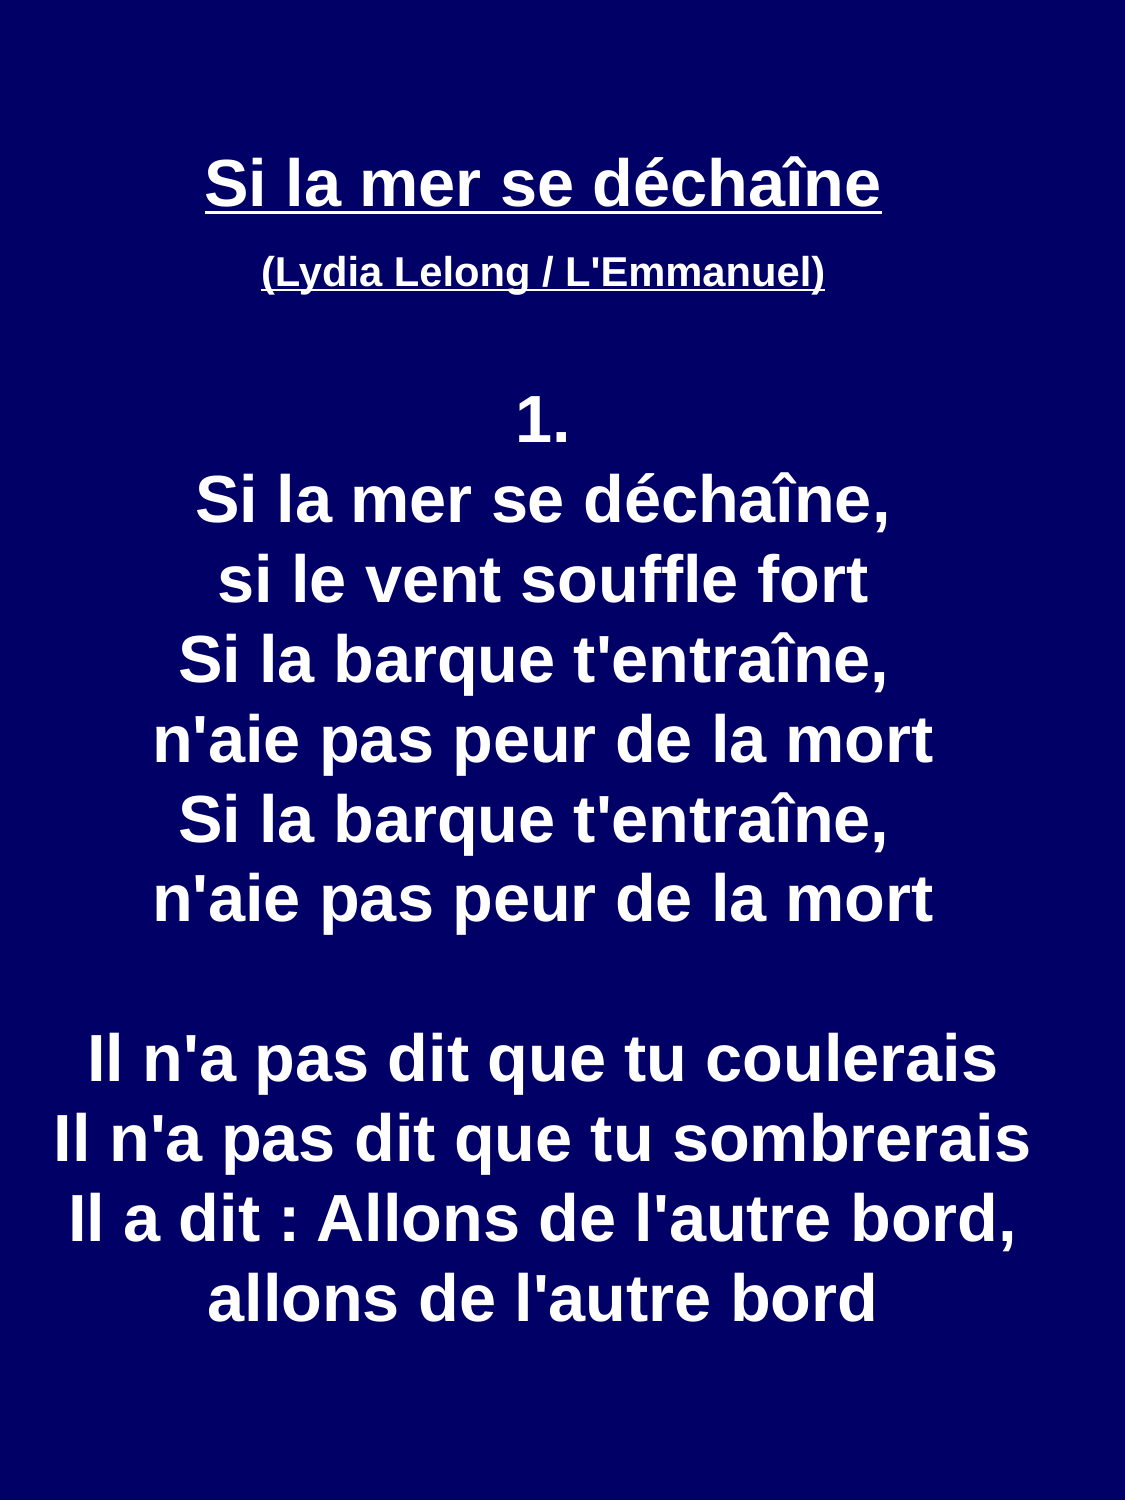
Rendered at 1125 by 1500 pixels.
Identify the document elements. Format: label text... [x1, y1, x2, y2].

text_box Si la mer se déchaîne (Lydia Lelong / L'Emmanuel) 1. Si la mer se déchaîne, si le vent souffle fort Si la barque t'entraîne, n'aie pas peur de la mort Si la barque t'entraîne, n'aie pas peur de la mort Il n'a pas dit que tu coulerais Il n'a pas dit que tu sombrerais Il a dit : Allons de l'autre bord, allons de l'autre bord [35, 187, 1052, 1288]
